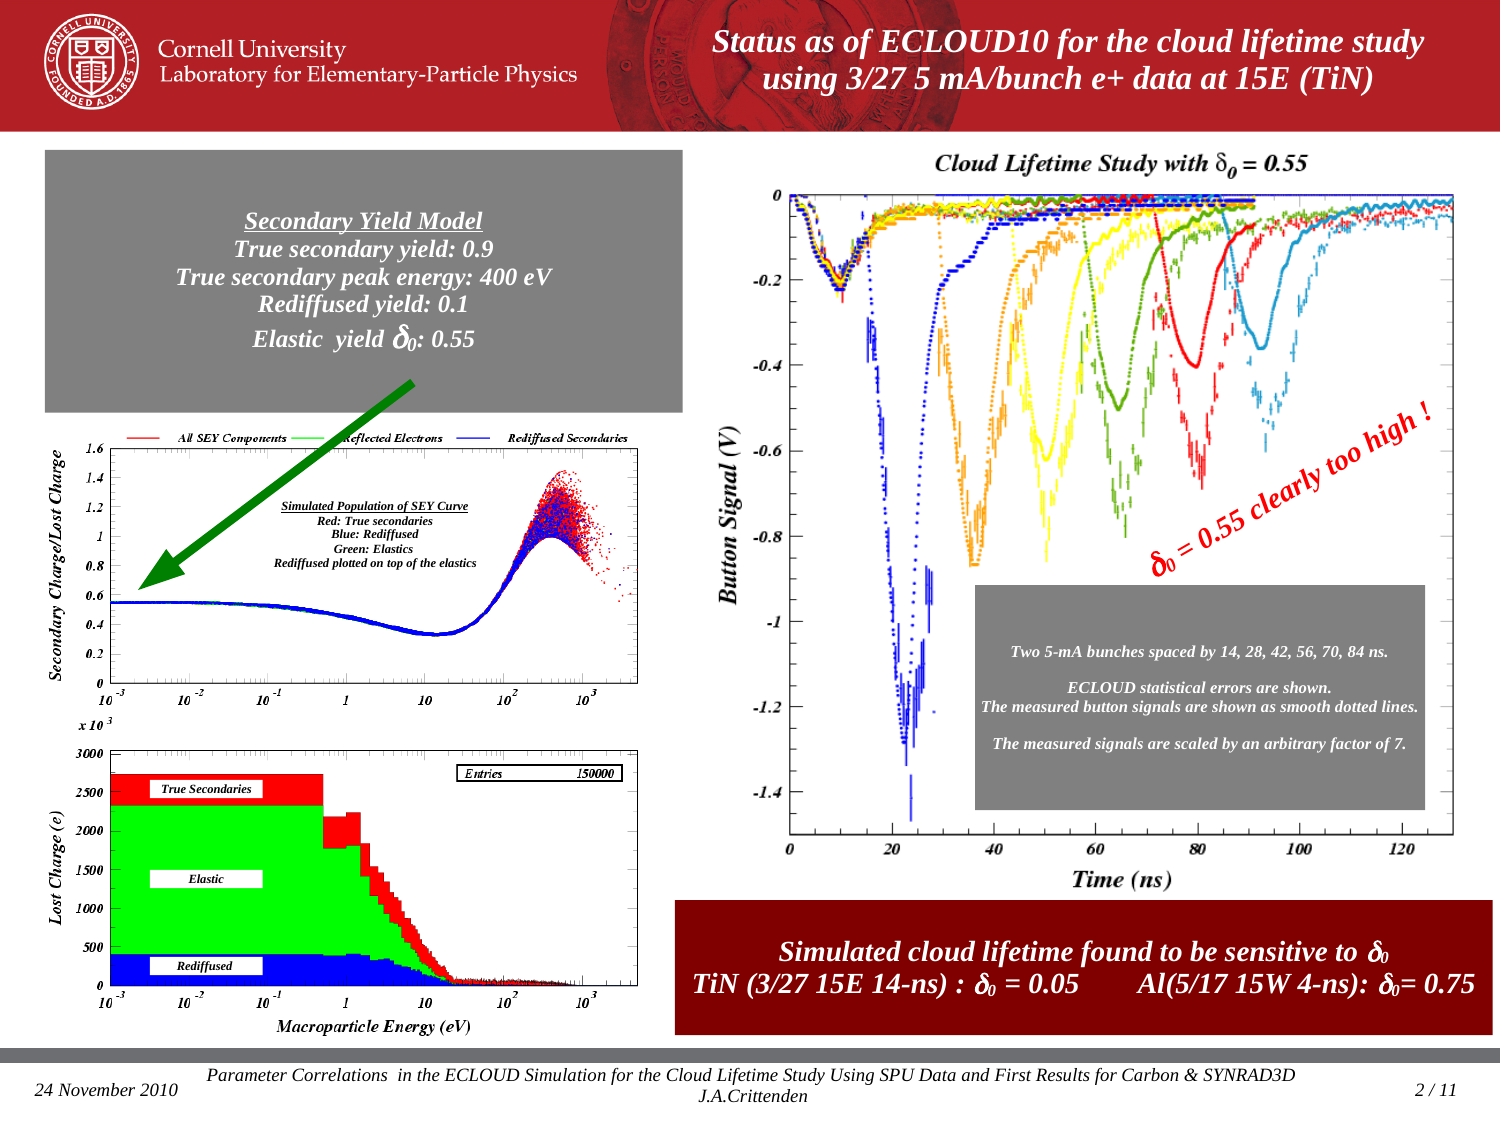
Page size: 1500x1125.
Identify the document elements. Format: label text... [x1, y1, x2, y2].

text_box Elastic [149, 869, 263, 889]
text_box True Secondaries [149, 779, 263, 799]
picture [0, 0, 1500, 132]
text_box Simulated cloud lifetime found to be sensitive to d0 TiN (3/27 15E 14-ns) : d0 = 0.05 Al(5/17 15W 4-ns): d0= 0.75 [674, 900, 1493, 1036]
picture [45, 428, 646, 1041]
text_box Status as of ECLOUD10 for the cloud lifetime study using 3/27 5 mA/bunch e+ data at 15E (TiN) [637, 14, 1500, 113]
text_box d0 = 0.55 clearly too high ! [1124, 379, 1448, 585]
text_box Two 5-mA bunches spaced by 14, 28, 42, 56, 70, 84 ns. ECLOUD statistical errors are shown. The measured button signals are shown as smooth dotted lines. The measured signals are scaled by an arbitrary factor of 7. [975, 585, 1426, 811]
text_box Rediffused [149, 956, 263, 976]
text_box Secondary Yield Model True secondary yield: 0.9 True secondary peak energy: 400 eV Rediffused yield: 0.1 Elastic yield d0: 0.55 [44, 149, 683, 413]
text_box Simulated Population of SEY Curve Red: True secondaries Blue: Rediffused Green: Elastics Rediffused plotted on top of the elastics [262, 506, 488, 563]
picture [712, 145, 1463, 896]
